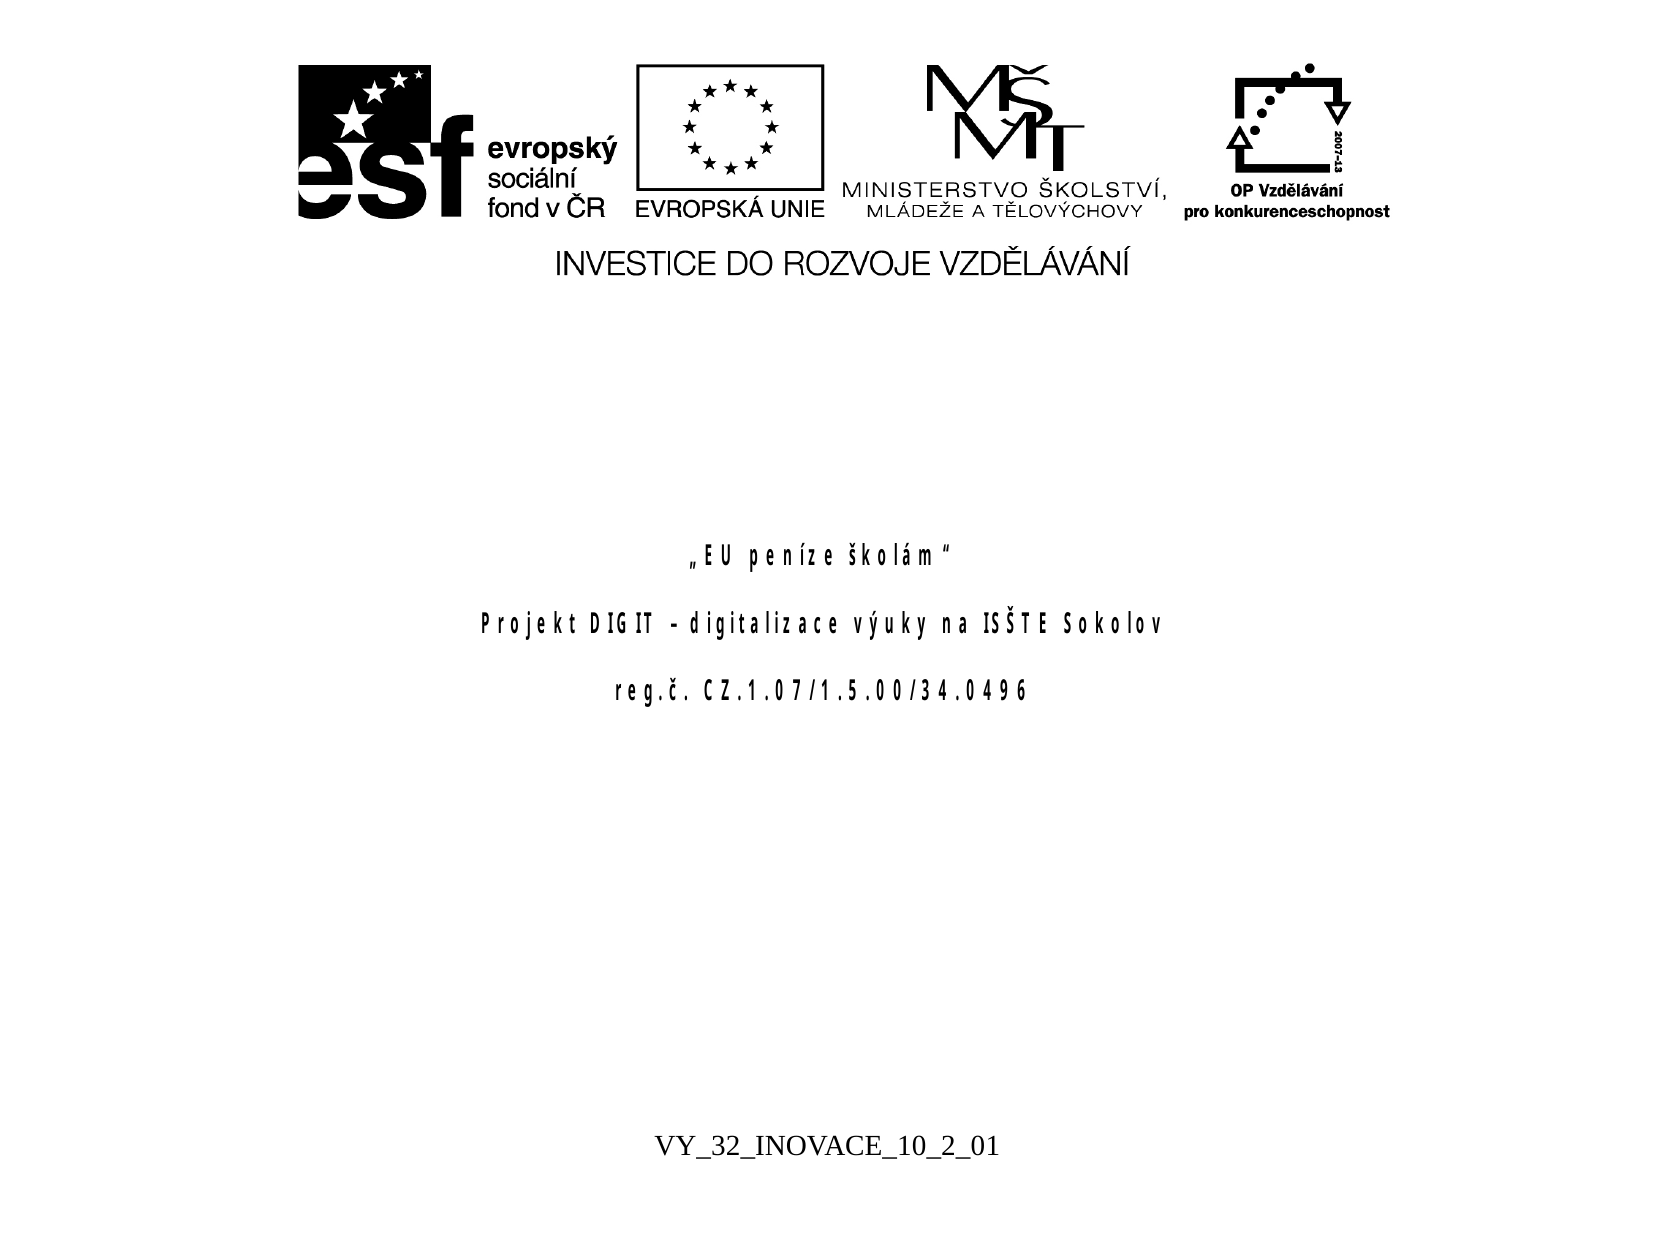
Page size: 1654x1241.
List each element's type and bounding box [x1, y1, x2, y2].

picture [265, 43, 1423, 296]
picture [354, 539, 1300, 709]
